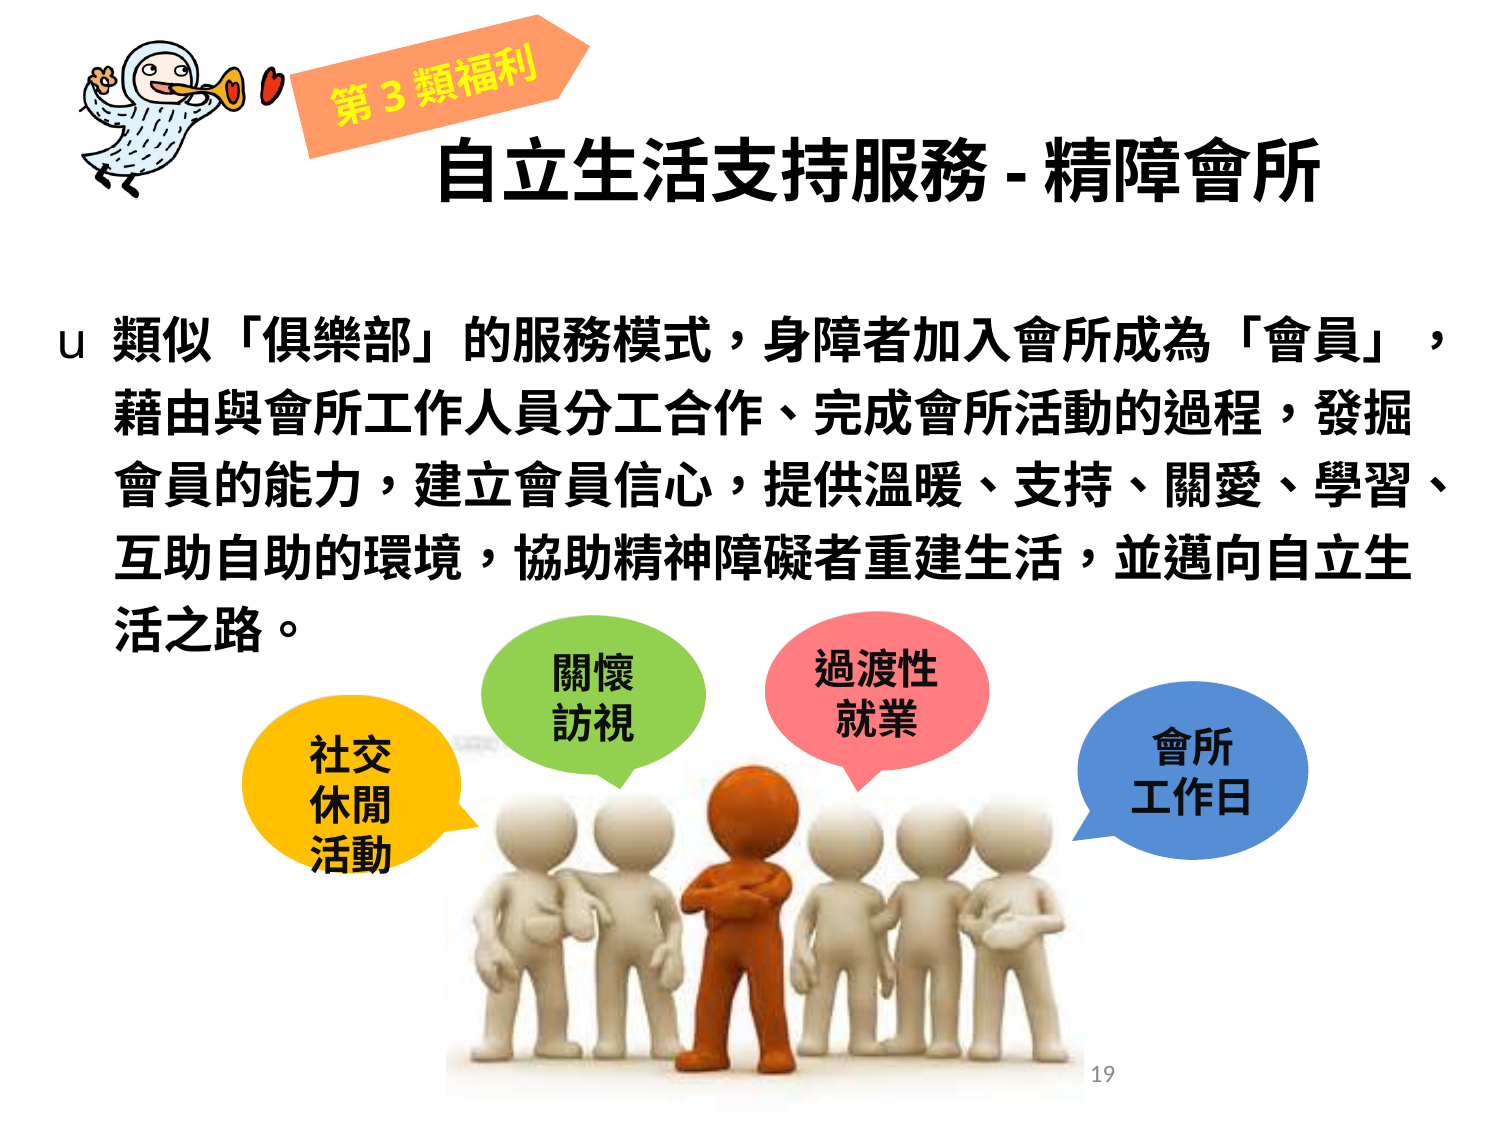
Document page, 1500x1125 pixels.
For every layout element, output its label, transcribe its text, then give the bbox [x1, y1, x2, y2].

text_box 社交休閒活動 [365, 849, 377, 867]
list 類似「俱樂部」的服務模式，身障者加入會所成為「會員」， 藉由與會所工作人員分工合作、完成會所活動的過程，發掘 會員的能力，建立會員信心，提供溫暖、支持、關愛、學習、 互助自助的環境，協助精神障礙者重建生活，並邁向自立生 活之路。 [41, 301, 1447, 679]
text_box 社交休閒活動 [375, 849, 386, 872]
text_box 第3類福利 [290, 14, 591, 160]
text_box 過渡性就業 [765, 611, 990, 793]
text_box 19 [1074, 1042, 1426, 1103]
text_box 會所 工作日 [1072, 681, 1309, 860]
picture [76, 35, 290, 200]
text_box 關懷 訪視 [481, 615, 706, 790]
title 自立生活支持服務-精障會所 [416, 81, 1388, 256]
picture [446, 729, 1084, 1125]
text_box 社交休閒活動 [242, 695, 480, 874]
